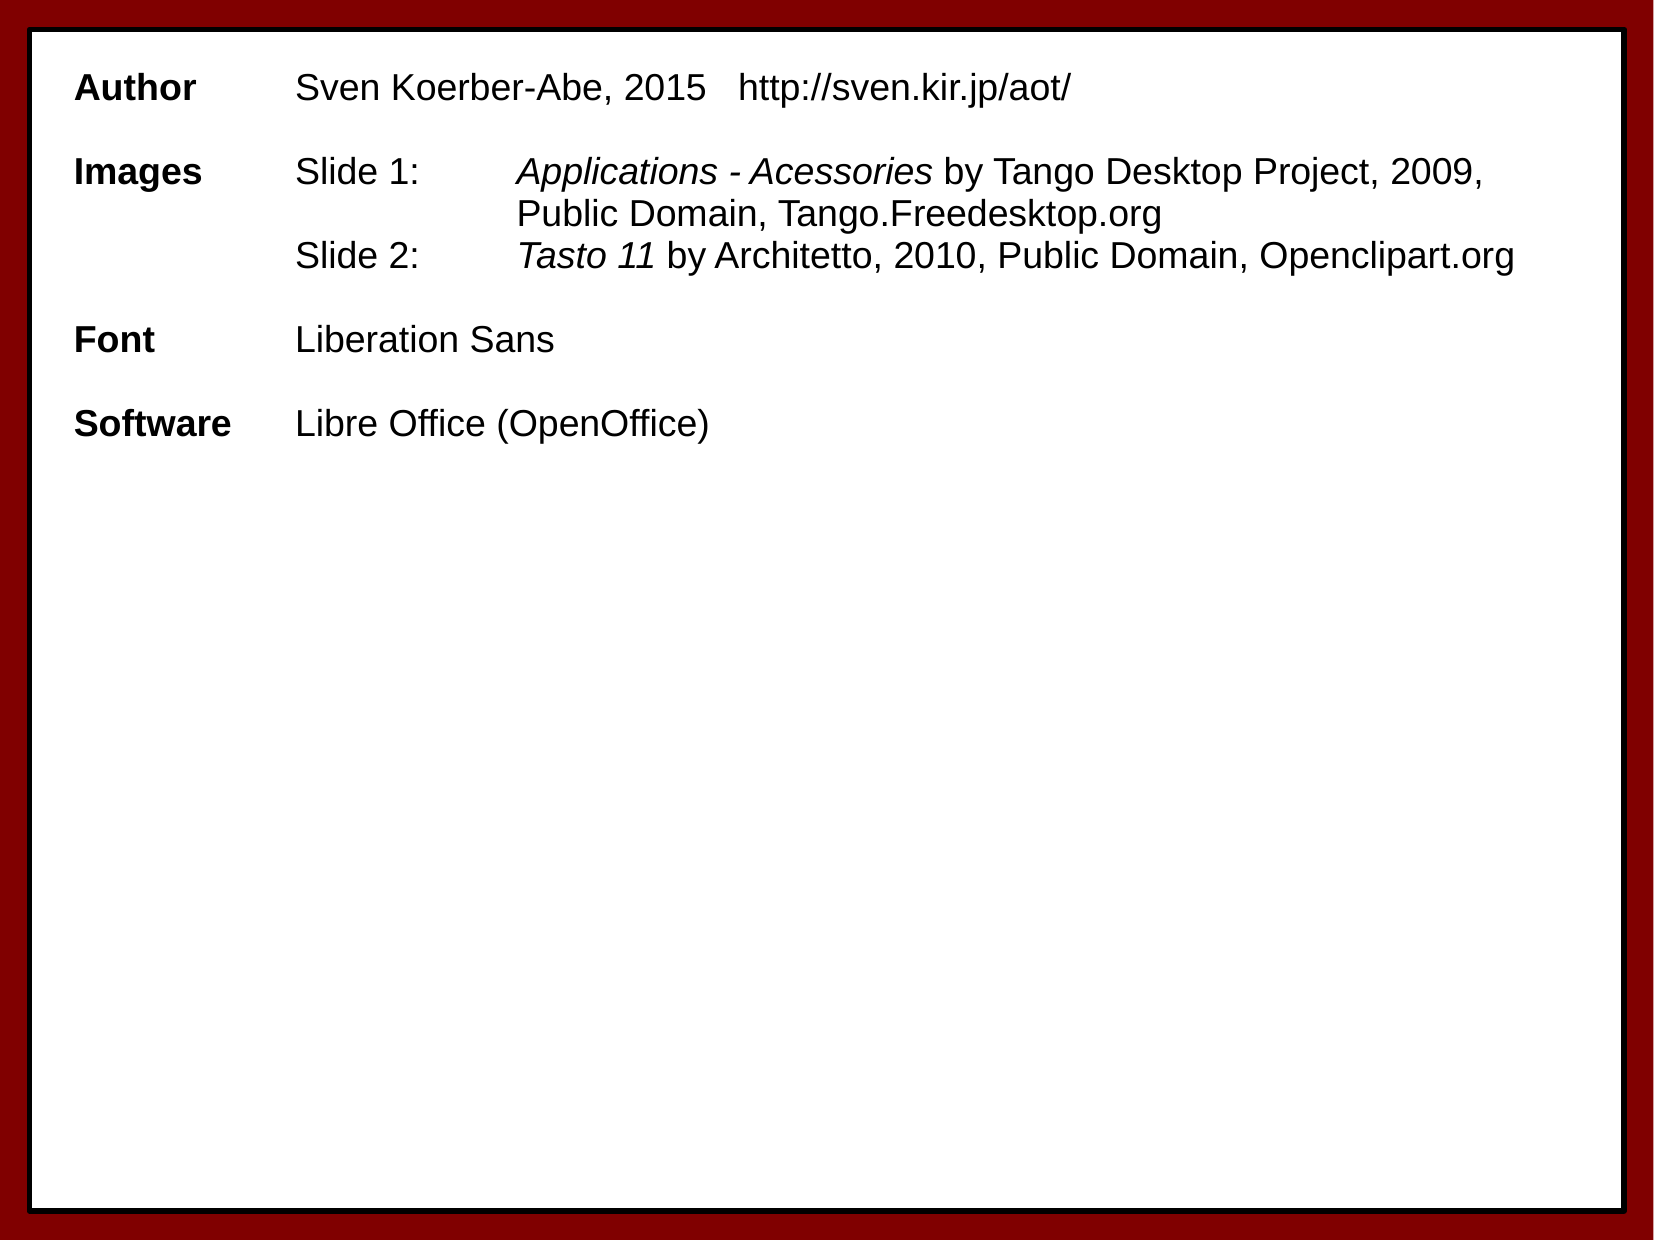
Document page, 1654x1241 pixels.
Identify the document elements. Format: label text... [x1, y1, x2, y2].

text_box [29, 29, 1625, 1211]
text_box Author Sven Koerber-Abe, 2015 http://sven.kir.jp/aot/ Images Slide 1: Applications - Acessories by Tango Desktop Project, 2009, Public Domain, Tango.Freedesktop.org Slide 2: Tasto 11 by Architetto, 2010, Public Domain, Openclipart.org Font Liberation Sans Software Libre Office (OpenOffice) [59, 59, 1595, 452]
